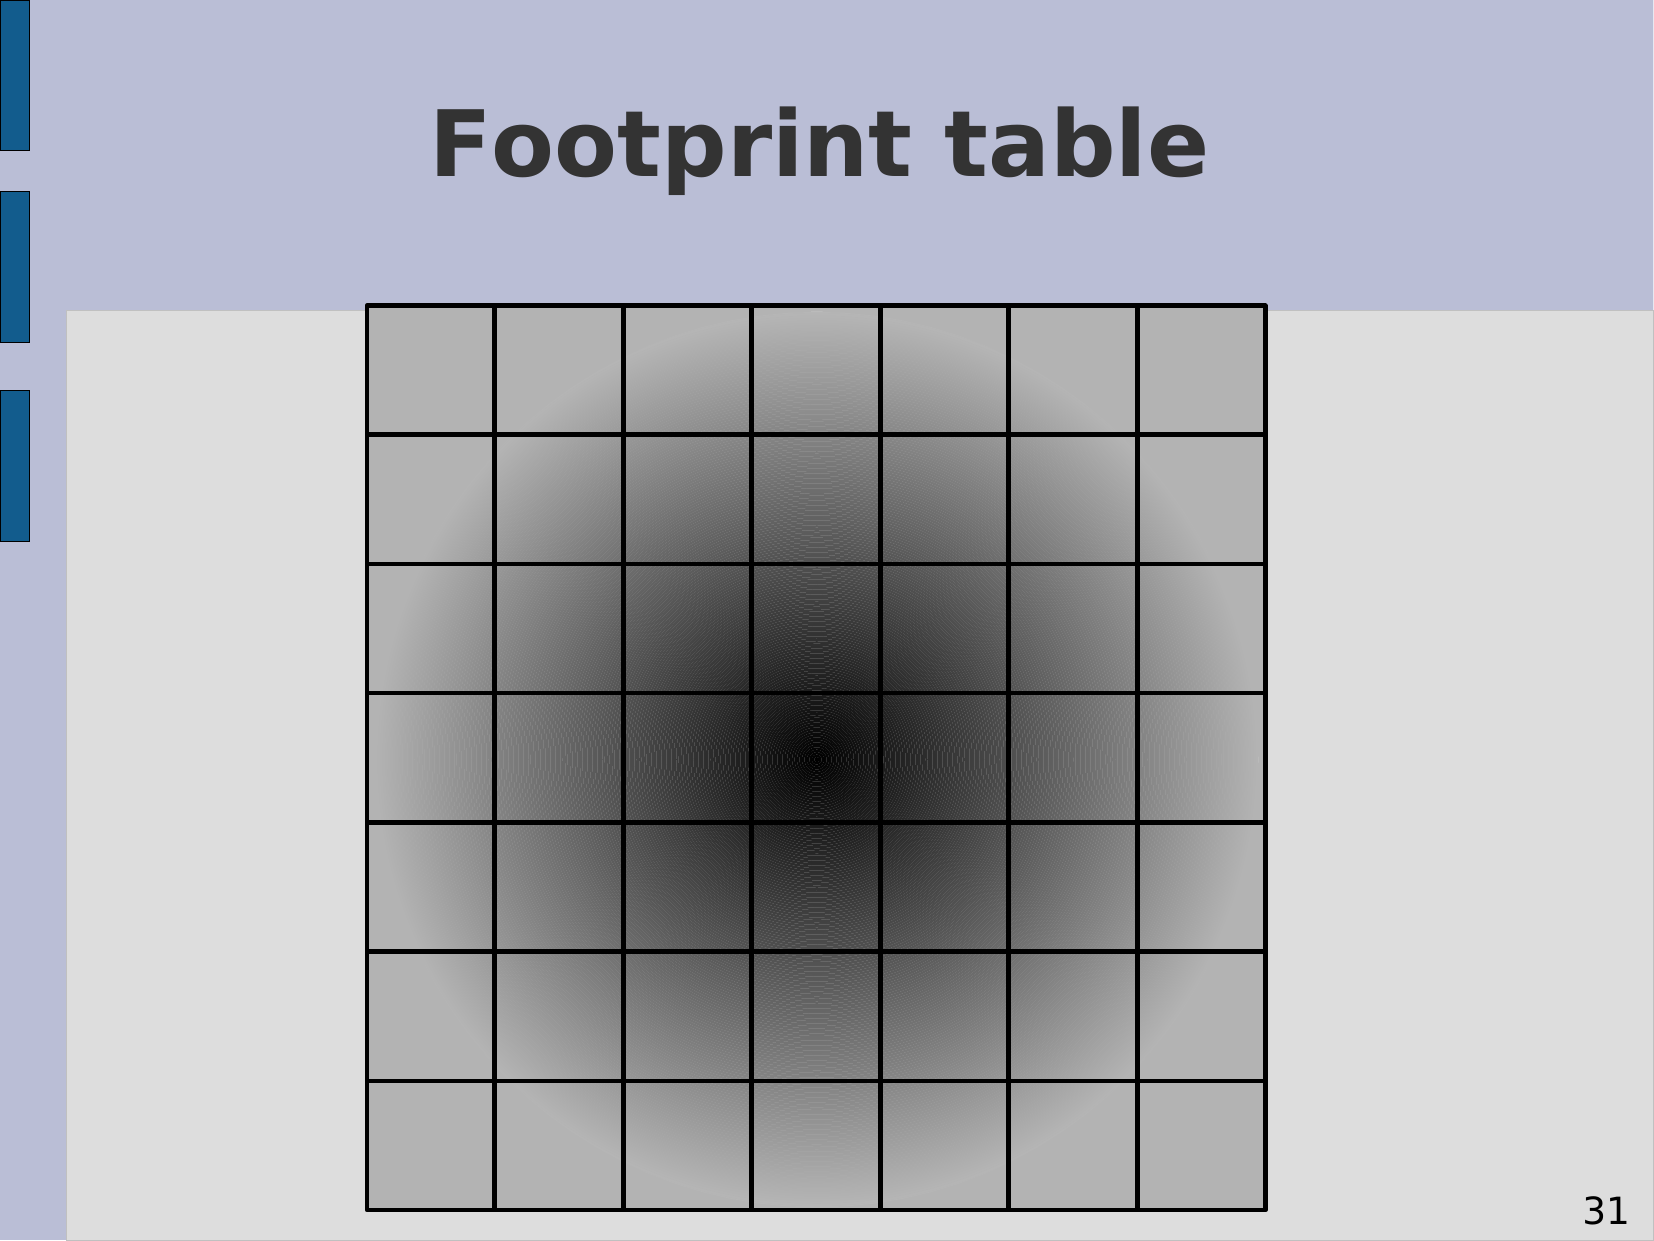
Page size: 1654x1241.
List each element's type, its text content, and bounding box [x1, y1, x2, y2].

text_box [754, 825, 878, 949]
text_box [369, 954, 492, 1079]
text_box [754, 695, 878, 820]
text_box [1140, 566, 1263, 691]
text_box [497, 954, 621, 1079]
text_box [1011, 566, 1135, 691]
text_box [497, 308, 621, 432]
text_box [883, 954, 1006, 1079]
text_box [1140, 437, 1263, 562]
text_box [1011, 308, 1135, 432]
text_box [369, 437, 492, 562]
text_box [497, 825, 621, 949]
text_box [754, 437, 878, 562]
text_box [883, 437, 1006, 562]
text_box [1011, 437, 1135, 562]
text_box [369, 825, 492, 949]
text_box [1140, 825, 1263, 949]
text_box [1011, 695, 1135, 820]
text_box [754, 566, 878, 691]
text_box [626, 308, 749, 432]
text_box [883, 1083, 1006, 1208]
text_box [754, 954, 878, 1079]
text_box [1140, 695, 1263, 820]
text_box [754, 308, 878, 432]
text_box [626, 1083, 749, 1208]
text_box [369, 695, 492, 820]
title Footprint table [110, 91, 1530, 199]
text_box [1011, 1083, 1135, 1208]
text_box [1140, 954, 1263, 1079]
text_box [497, 566, 621, 691]
text_box [883, 825, 1006, 949]
text_box [497, 695, 621, 820]
text_box [497, 1083, 621, 1208]
text_box [626, 437, 749, 562]
text_box [626, 695, 749, 820]
text_box [626, 954, 749, 1079]
text_box [626, 825, 749, 949]
text_box [626, 566, 749, 691]
text_box [1011, 825, 1135, 949]
text_box [369, 566, 492, 691]
text_box [369, 308, 492, 432]
text_box [754, 1083, 878, 1208]
text_box [1140, 1083, 1263, 1208]
text_box [497, 437, 621, 562]
text_box [883, 566, 1006, 691]
text_box [883, 695, 1006, 820]
text_box [369, 1083, 492, 1208]
text_box [1140, 308, 1263, 432]
text_box [883, 308, 1006, 432]
text_box [1011, 954, 1135, 1079]
